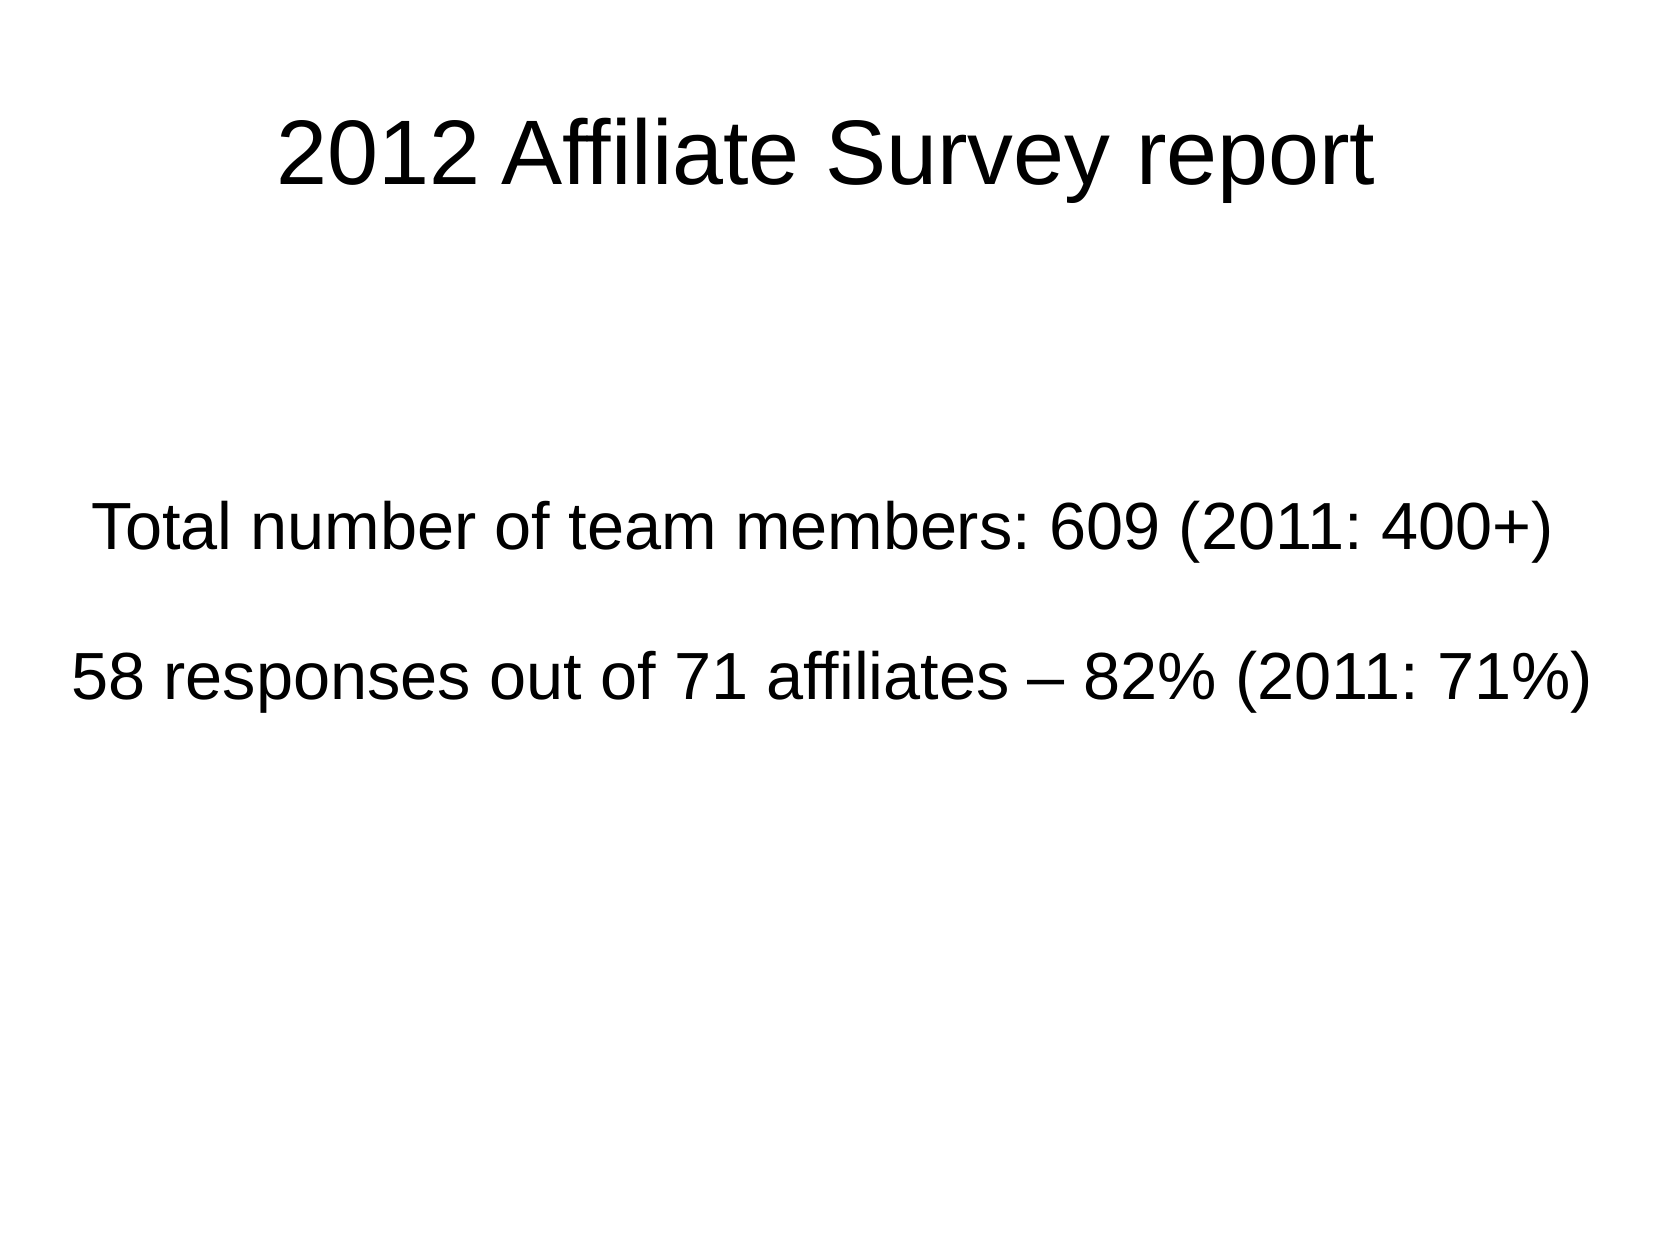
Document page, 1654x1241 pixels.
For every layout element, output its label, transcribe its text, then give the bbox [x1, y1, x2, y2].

subtitle Total number of team members: 609 (2011: 400+) 58 responses out of 71 affiliates – 82% (2011: 71%) [59, 307, 1607, 1121]
title 2012 Affiliate Survey report [82, 49, 1571, 257]
